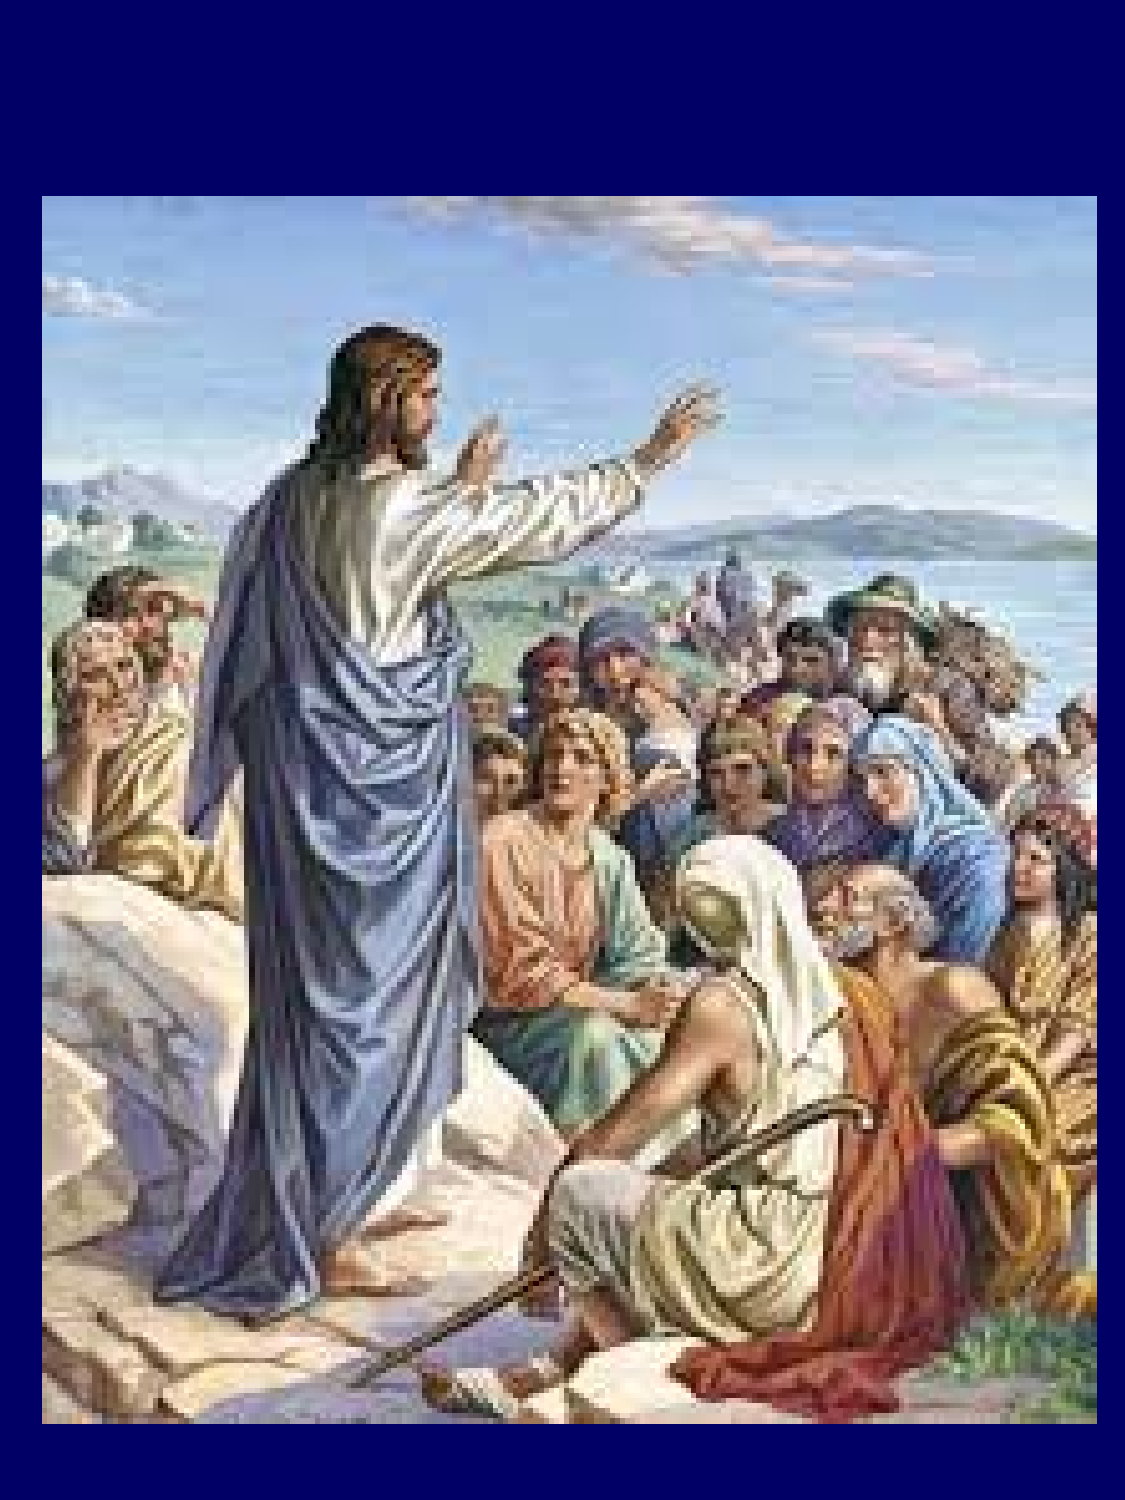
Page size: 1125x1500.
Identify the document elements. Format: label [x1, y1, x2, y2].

picture [42, 196, 1097, 1424]
